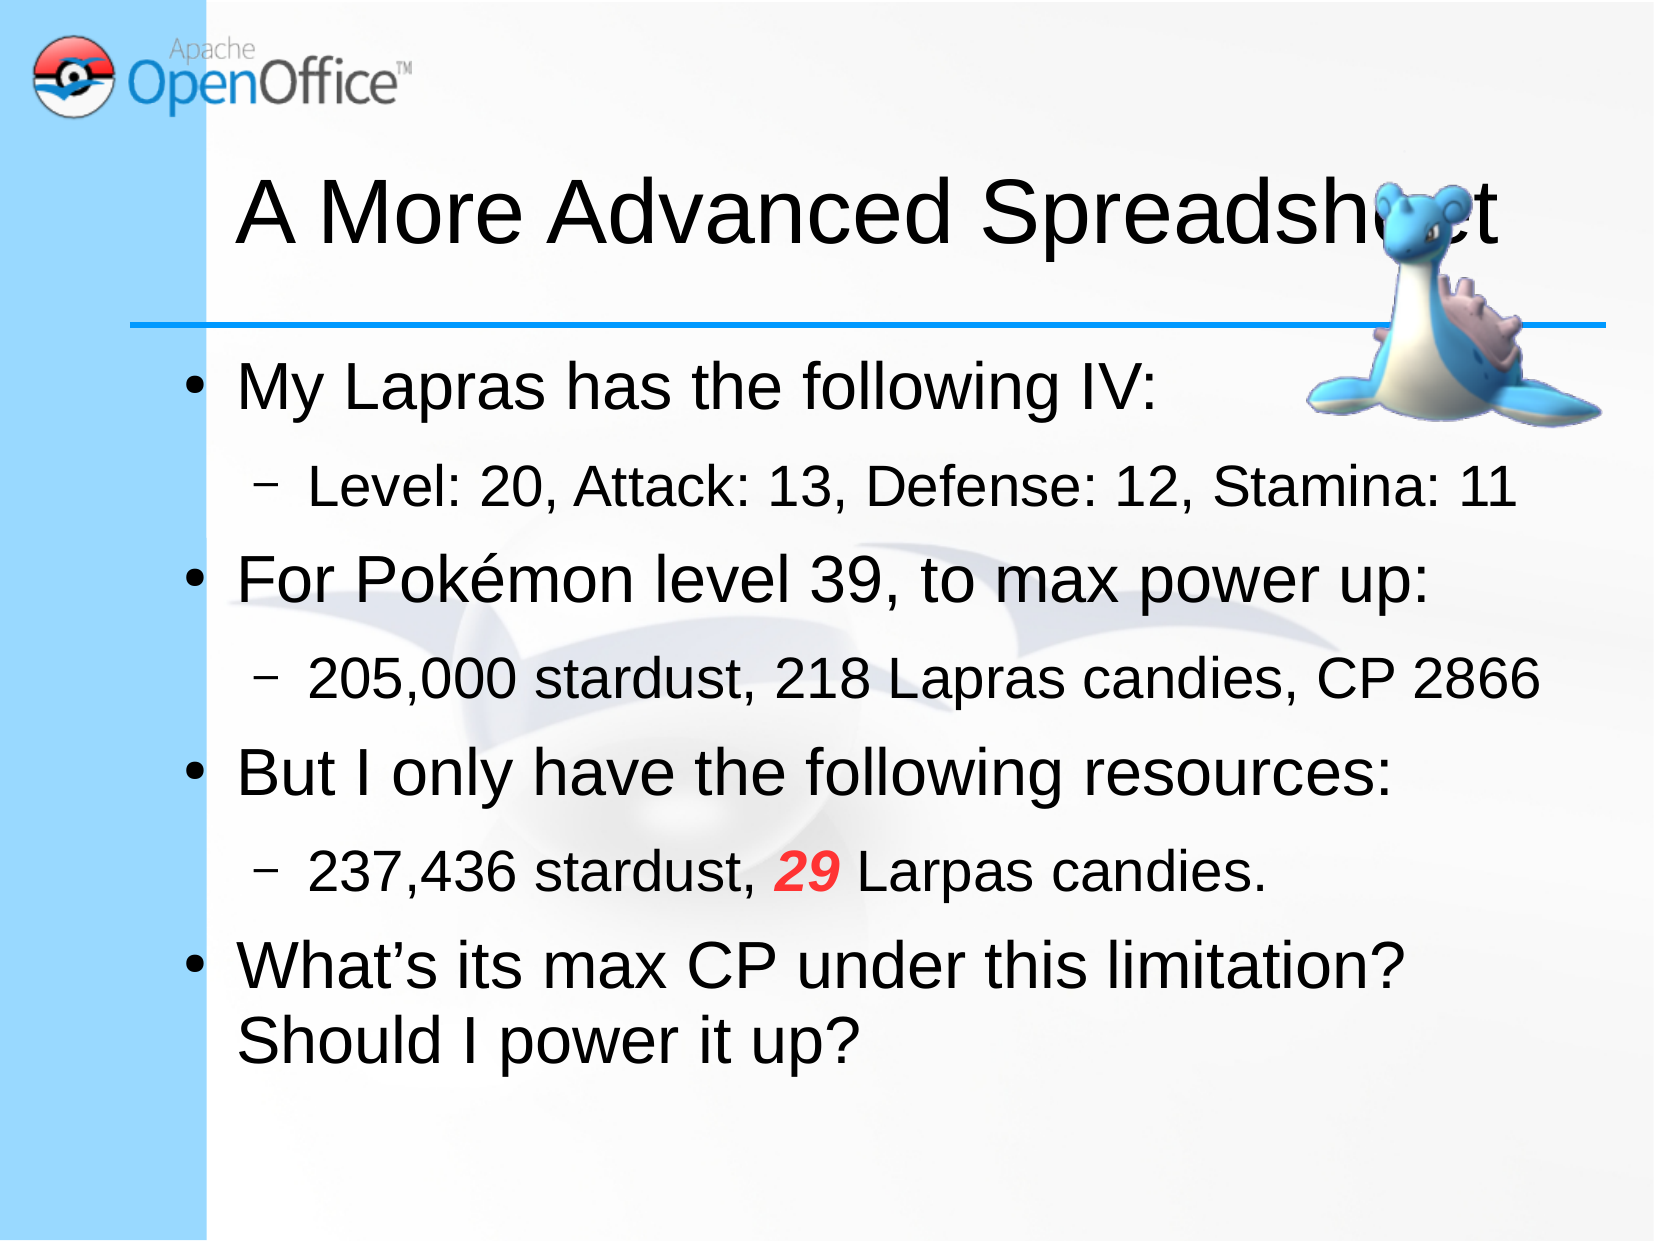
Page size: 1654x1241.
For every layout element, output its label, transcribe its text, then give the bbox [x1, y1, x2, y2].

list My Lapras has the following IV: Level: 20, Attack: 13, Defense: 12, Stamina: 11 For Pokémon level 39, to max power up: 205,000 stardust, 218 Lapras candies, CP 2866 But I only have the following resources: 237,436 stardust, 29 Larpas candies. What’s its max CP under this limitation? Should I power it up? [165, 349, 1571, 1168]
picture [31, 2, 1654, 1241]
title A More Advanced Spreadsheet [165, 108, 1238, 316]
